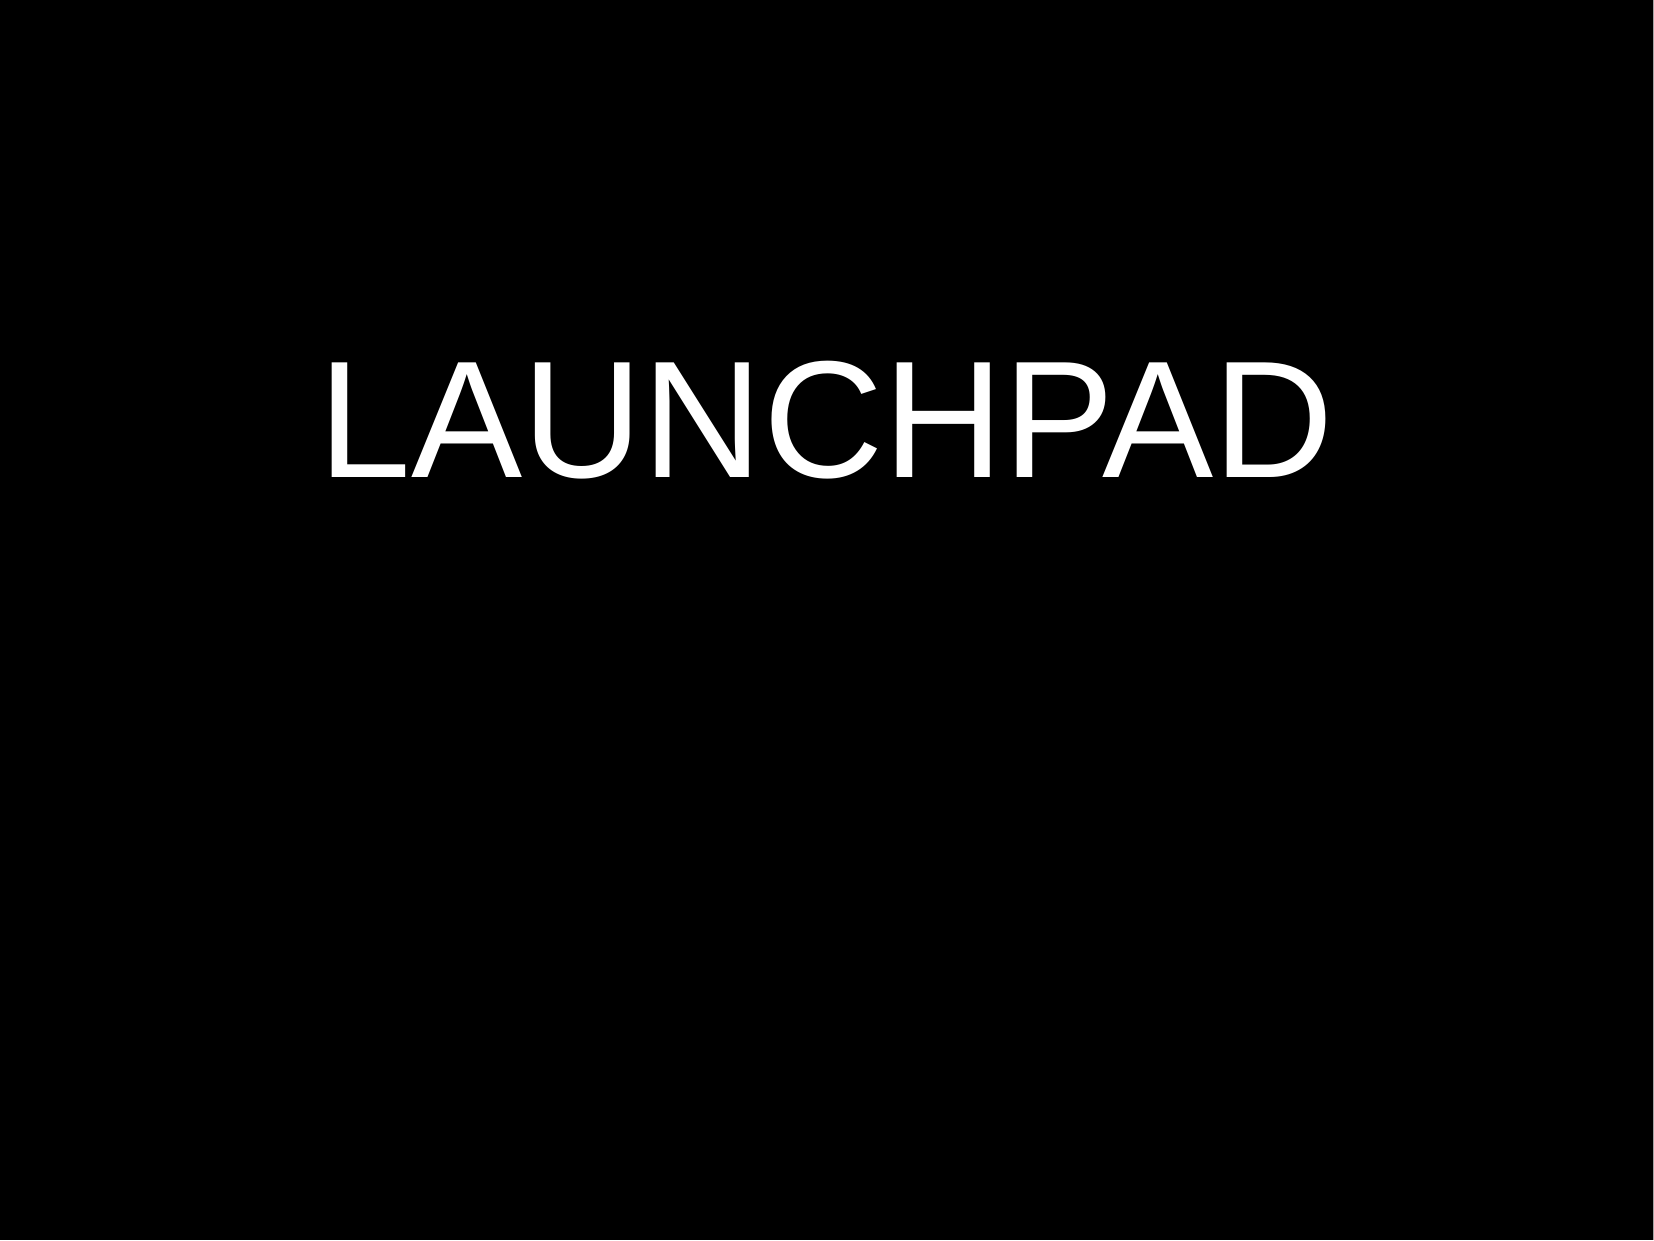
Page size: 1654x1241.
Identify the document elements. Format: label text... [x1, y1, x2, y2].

text_box LAUNCHPAD [0, 318, 1654, 520]
